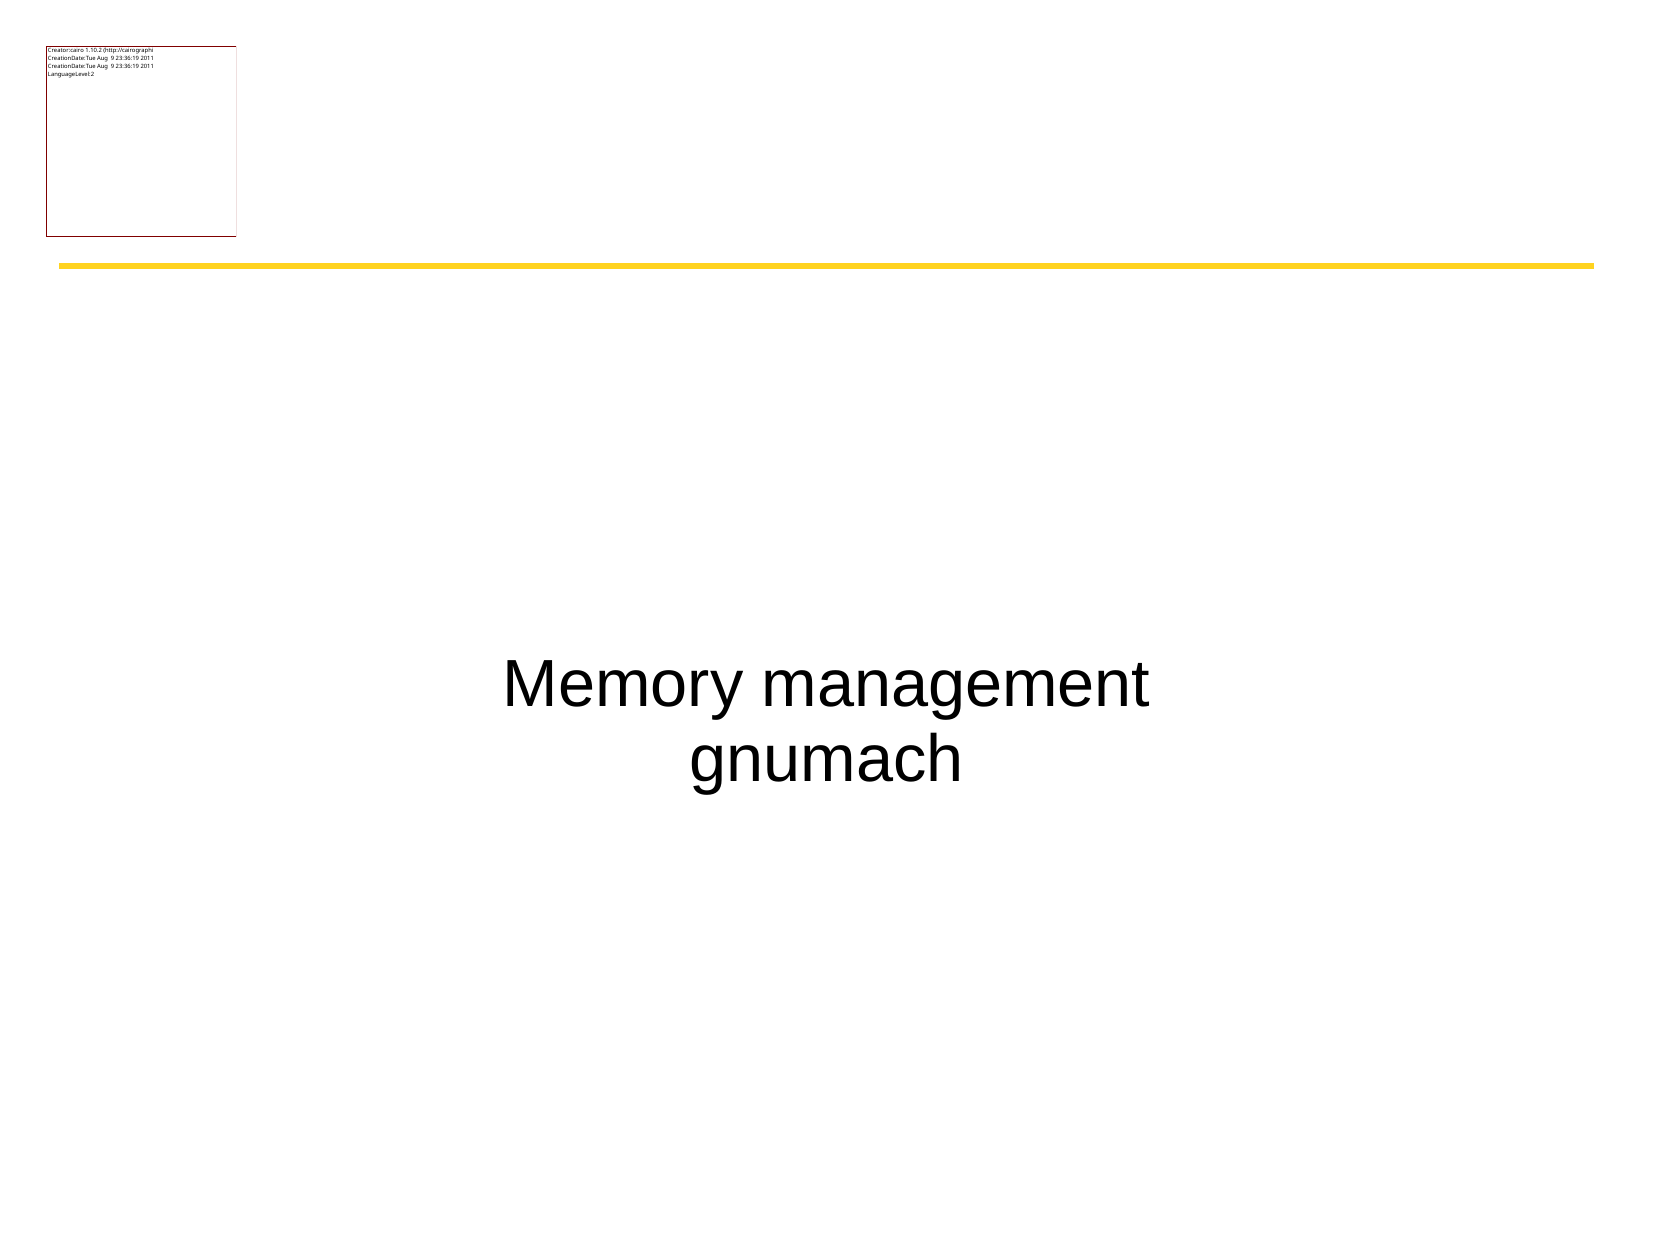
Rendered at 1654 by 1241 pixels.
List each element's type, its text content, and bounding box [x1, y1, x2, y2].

subtitle Memory management gnumach [82, 290, 1571, 1152]
